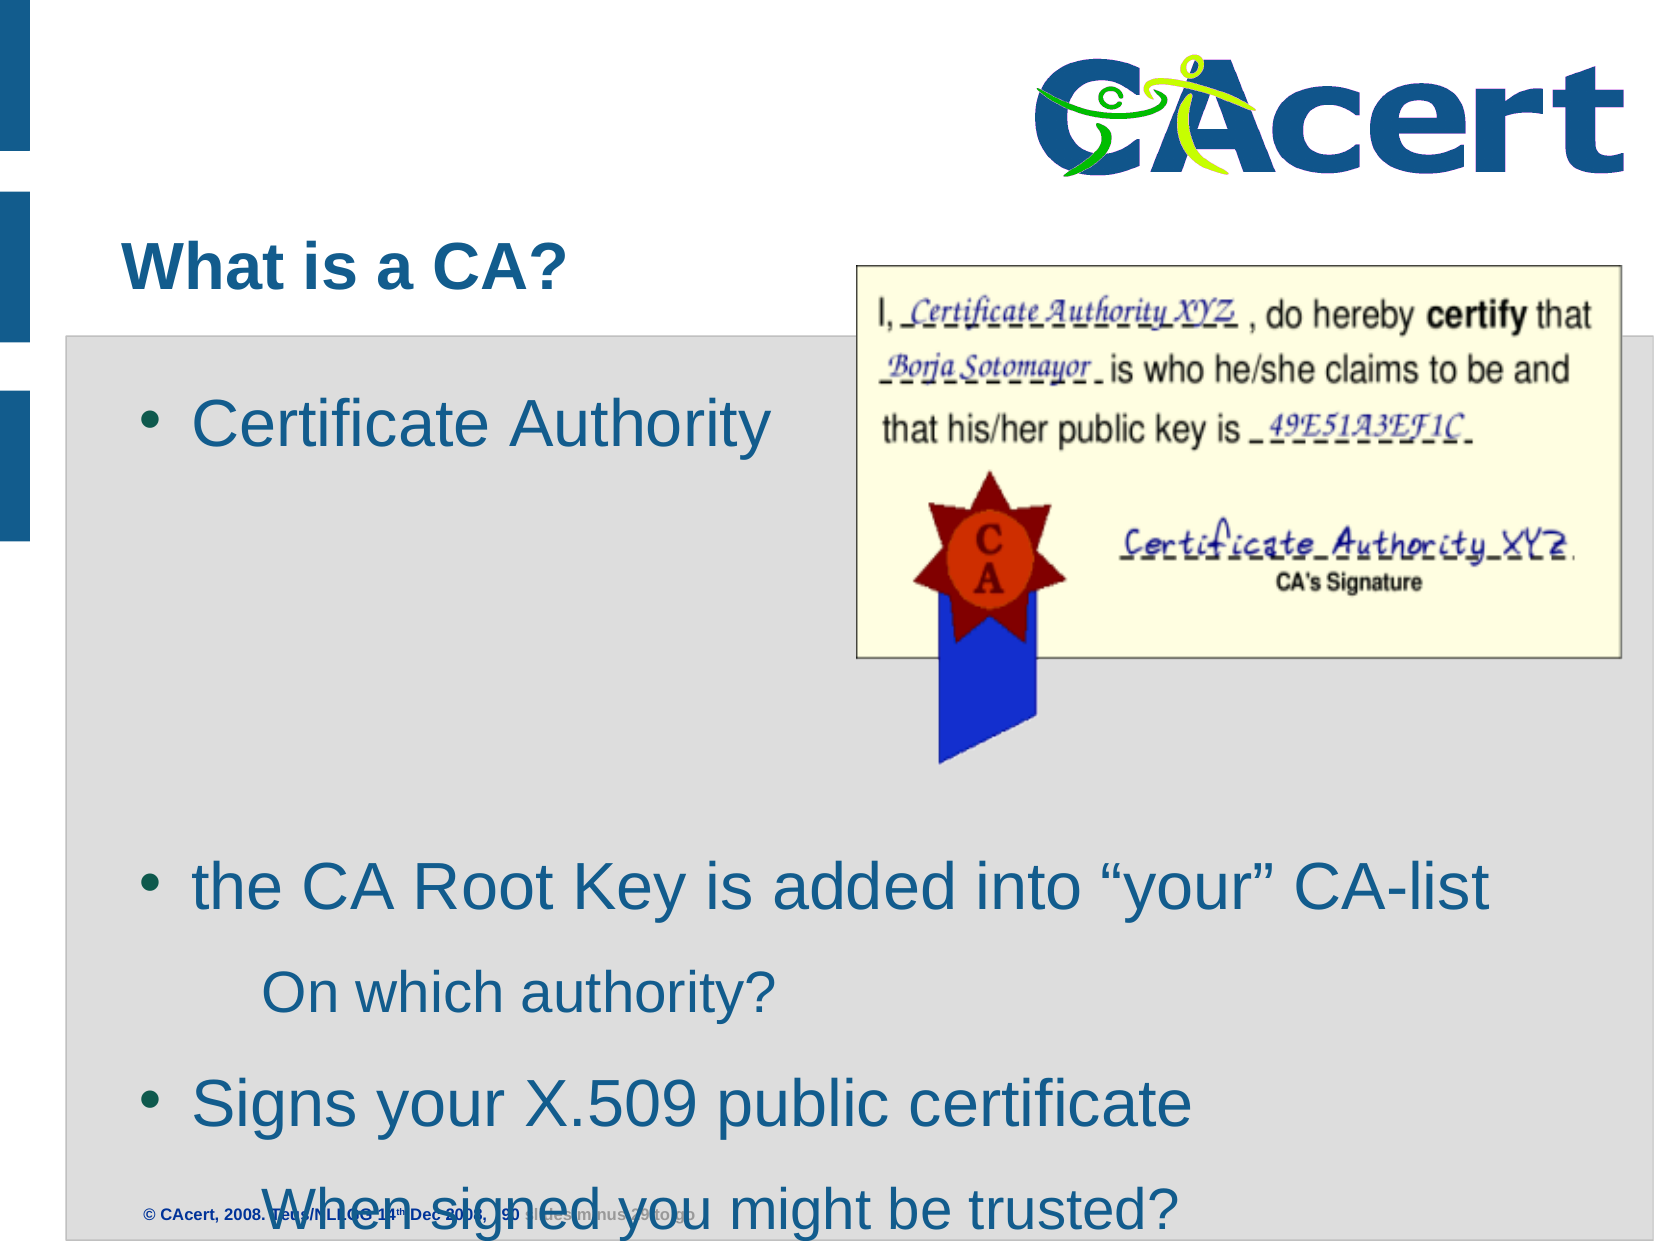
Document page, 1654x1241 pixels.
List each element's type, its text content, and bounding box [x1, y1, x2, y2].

picture [1033, 53, 1625, 178]
picture [856, 265, 1625, 768]
title What is a CA? [121, 177, 1533, 315]
list Certificate Authority the CA Root Key is added into “your” CA-list On which authority? Signs your X.509 public certificate When signed you might be trusted? [121, 344, 1594, 1238]
